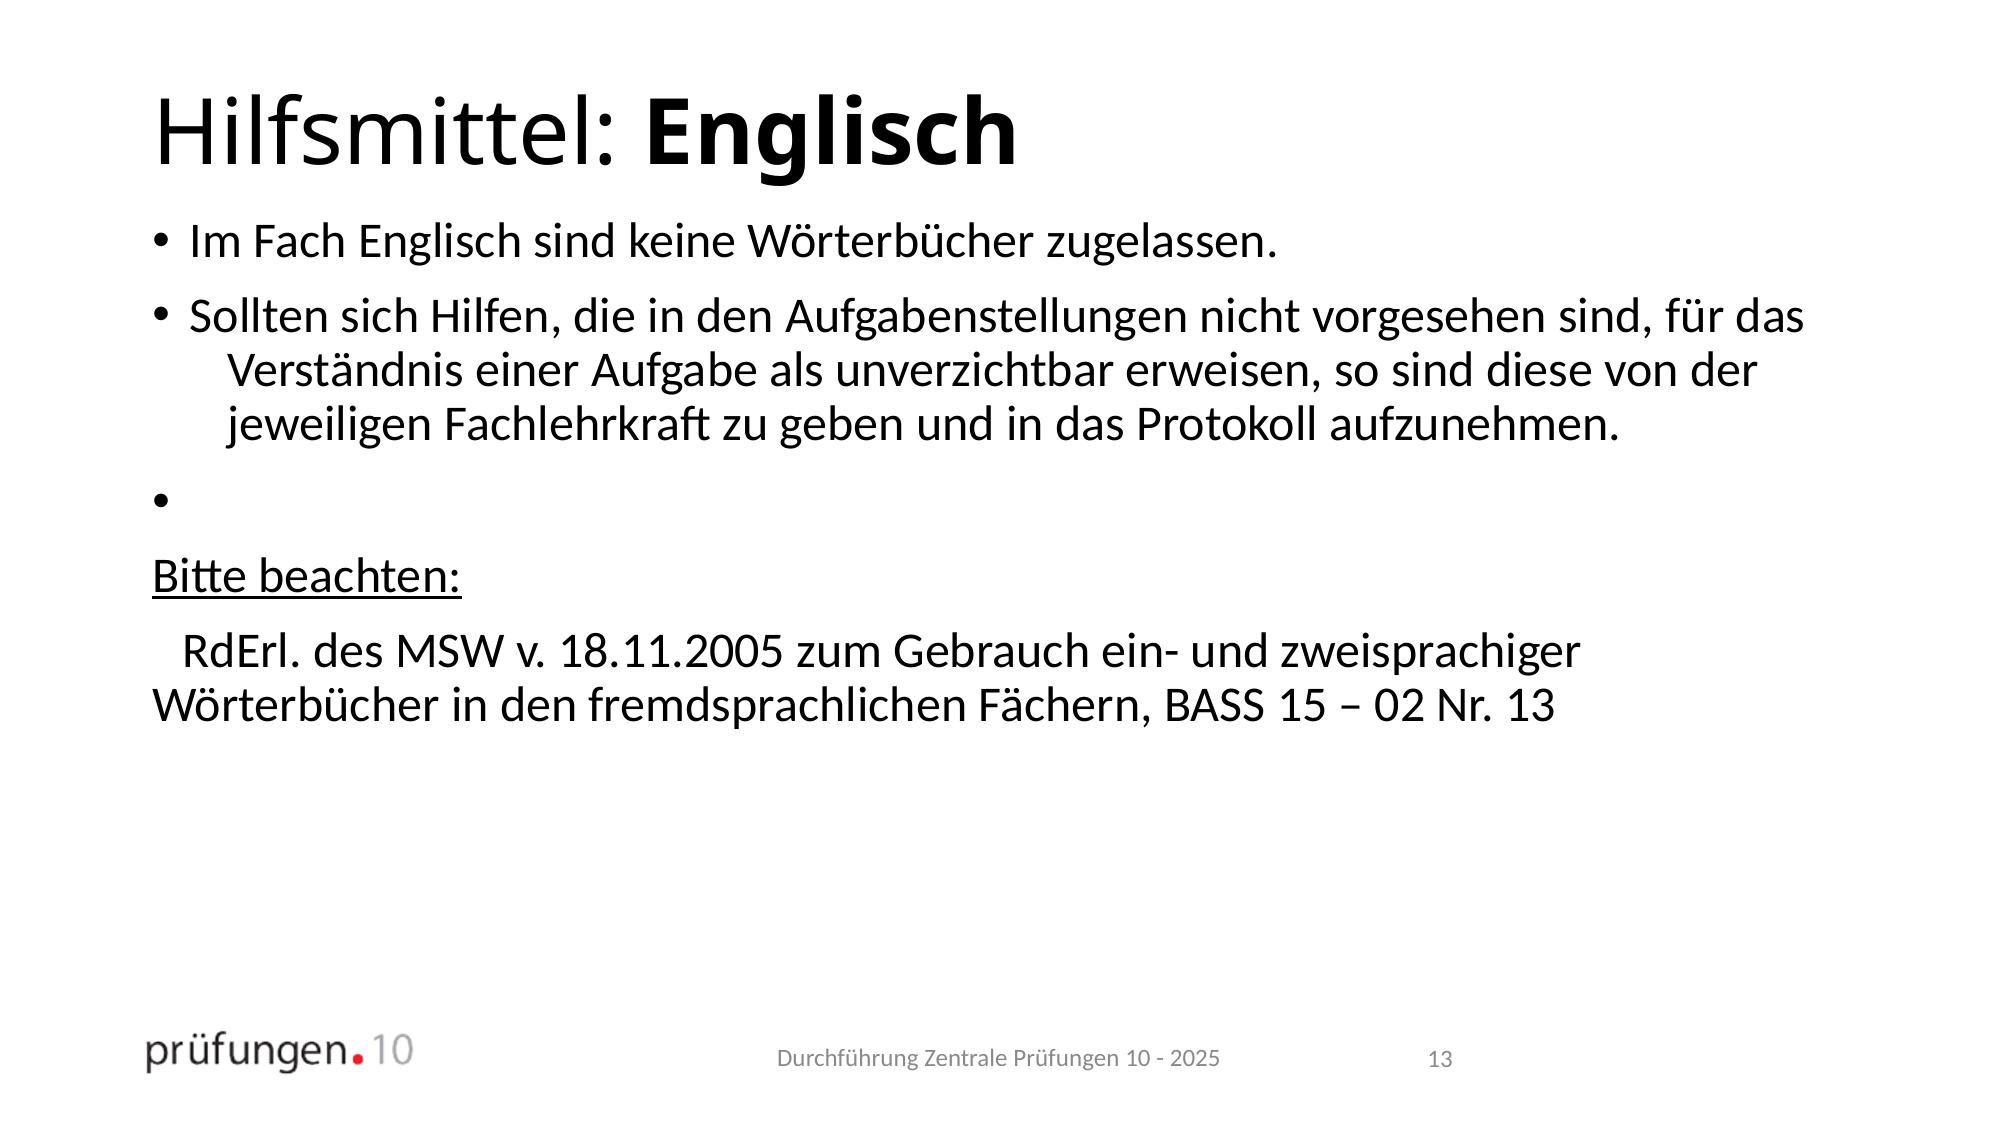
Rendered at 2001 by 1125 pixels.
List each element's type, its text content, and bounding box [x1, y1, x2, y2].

picture [137, 1023, 423, 1080]
title Hilfsmittel: Englisch [137, 77, 1863, 193]
list Im Fach Englisch sind keine Wörterbücher zugelassen. Sollten sich Hilfen, die in den Aufgabenstellungen nicht vorgesehen sind, für das Verständnis einer Aufgabe als unverzichtbar erweisen, so sind diese von der jeweiligen Fachlehrkraft zu geben und in das Protokoll aufzunehmen. Bitte beachten: RdErl. des MSW v. 18.11.2005 zum Gebrauch ein- und zweisprachiger Wörterbücher in den fremdsprachlichen Fächern, BASS 15 – 02 Nr. 13 [137, 207, 1863, 1014]
text_box <Foliennummer> [1412, 1027, 1863, 1088]
